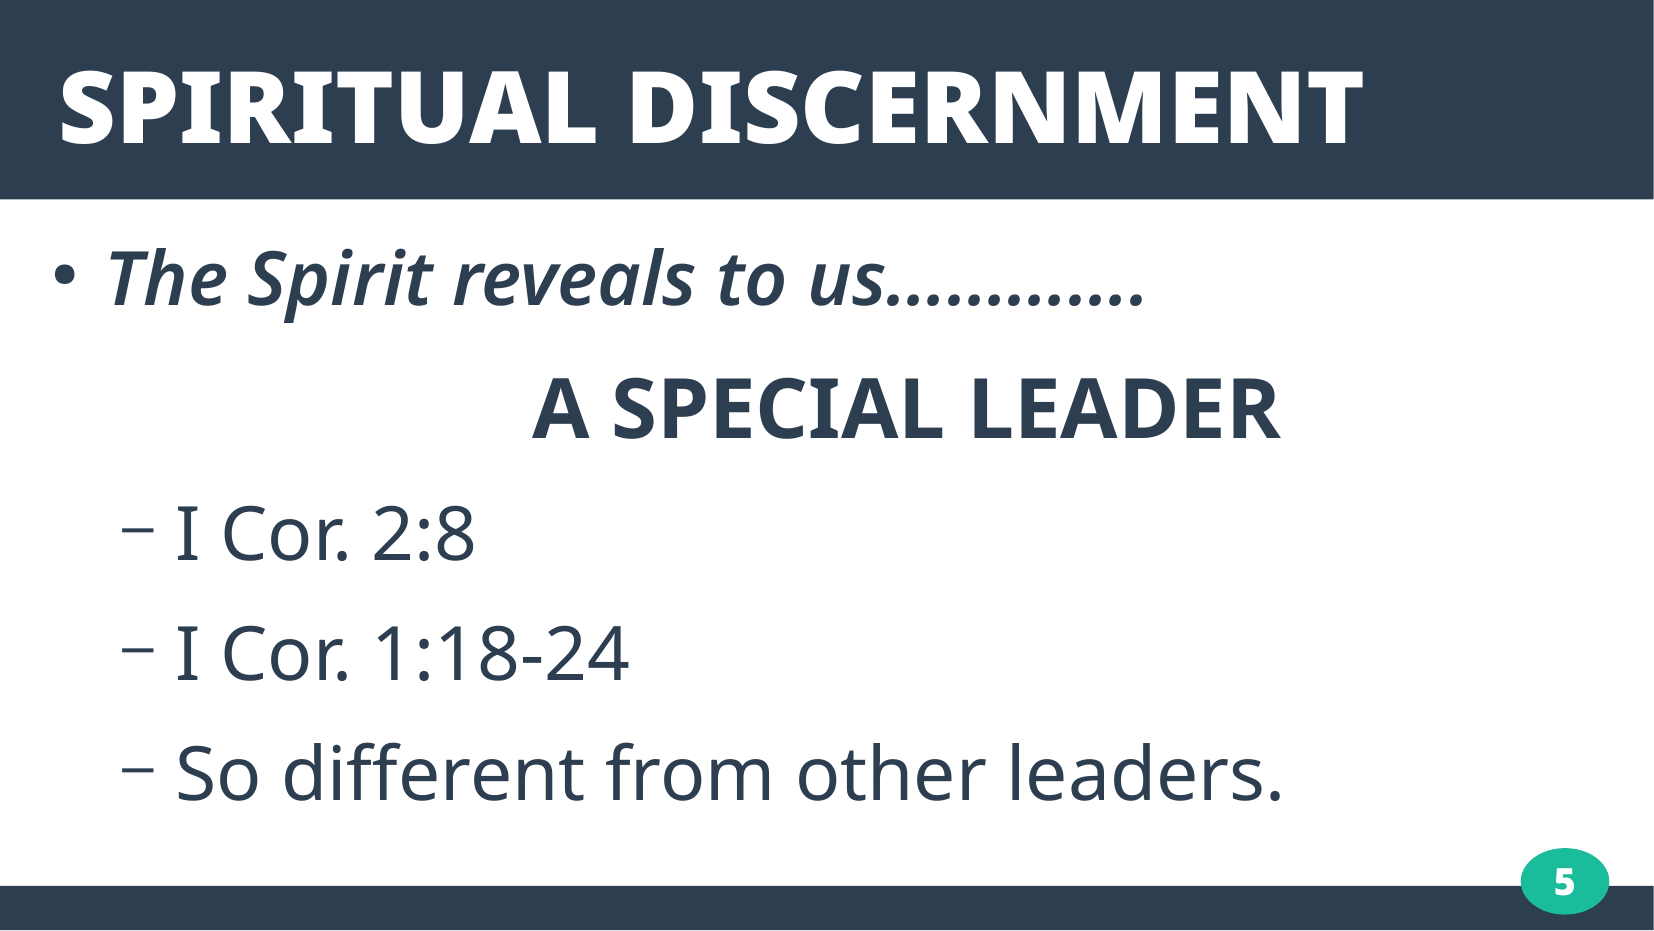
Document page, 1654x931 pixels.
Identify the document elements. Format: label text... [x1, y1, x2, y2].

title SPIRITUAL DISCERNMENT [59, 37, 1595, 155]
list The Spirit reveals to us…………. A SPECIAL LEADER I Cor. 2:8 I Cor. 1:18-24 So different from other leaders. [33, 225, 1639, 886]
